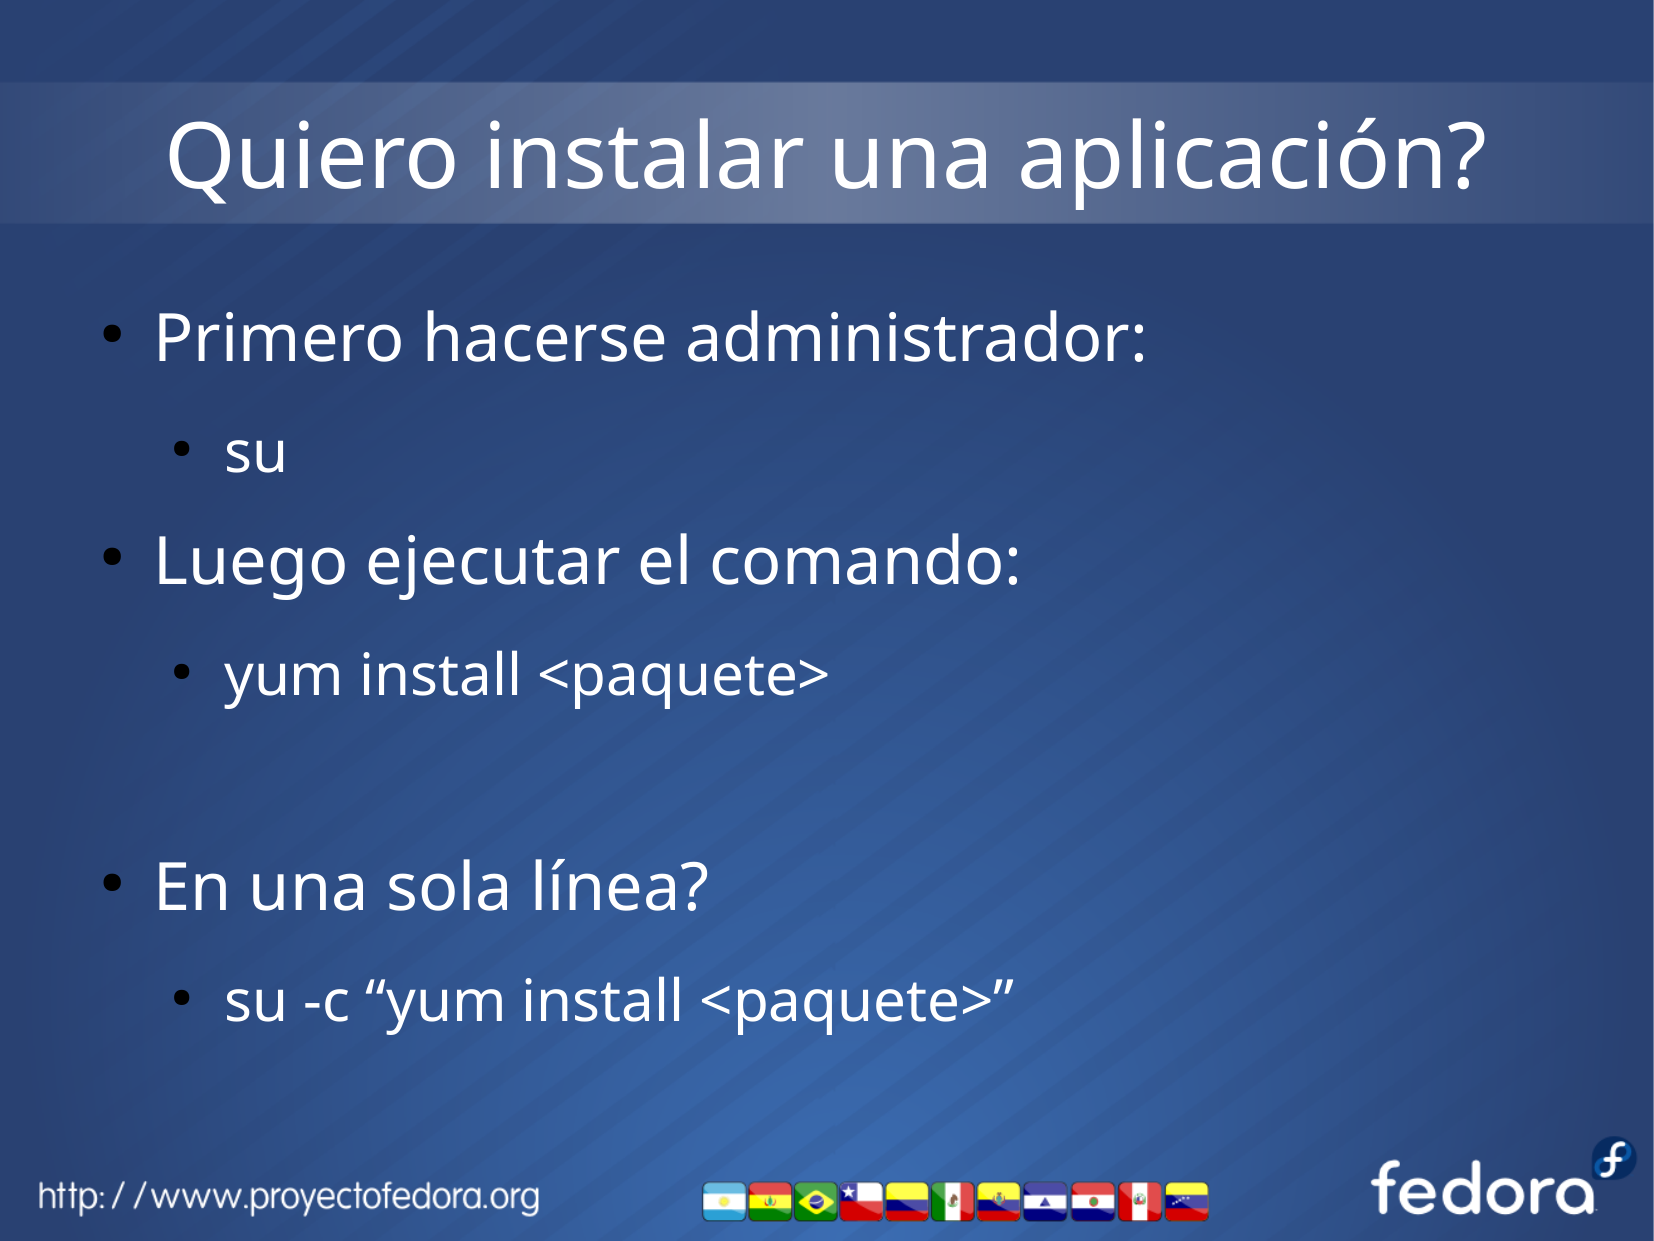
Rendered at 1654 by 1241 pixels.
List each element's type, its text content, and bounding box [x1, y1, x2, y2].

list Primero hacerse administrador: su Luego ejecutar el comando: yum install <paquete> En una sola línea? su -c “yum install <paquete>” [82, 290, 1571, 1094]
picture [0, 0, 1654, 1241]
title Quiero instalar una aplicación? [82, 56, 1571, 250]
